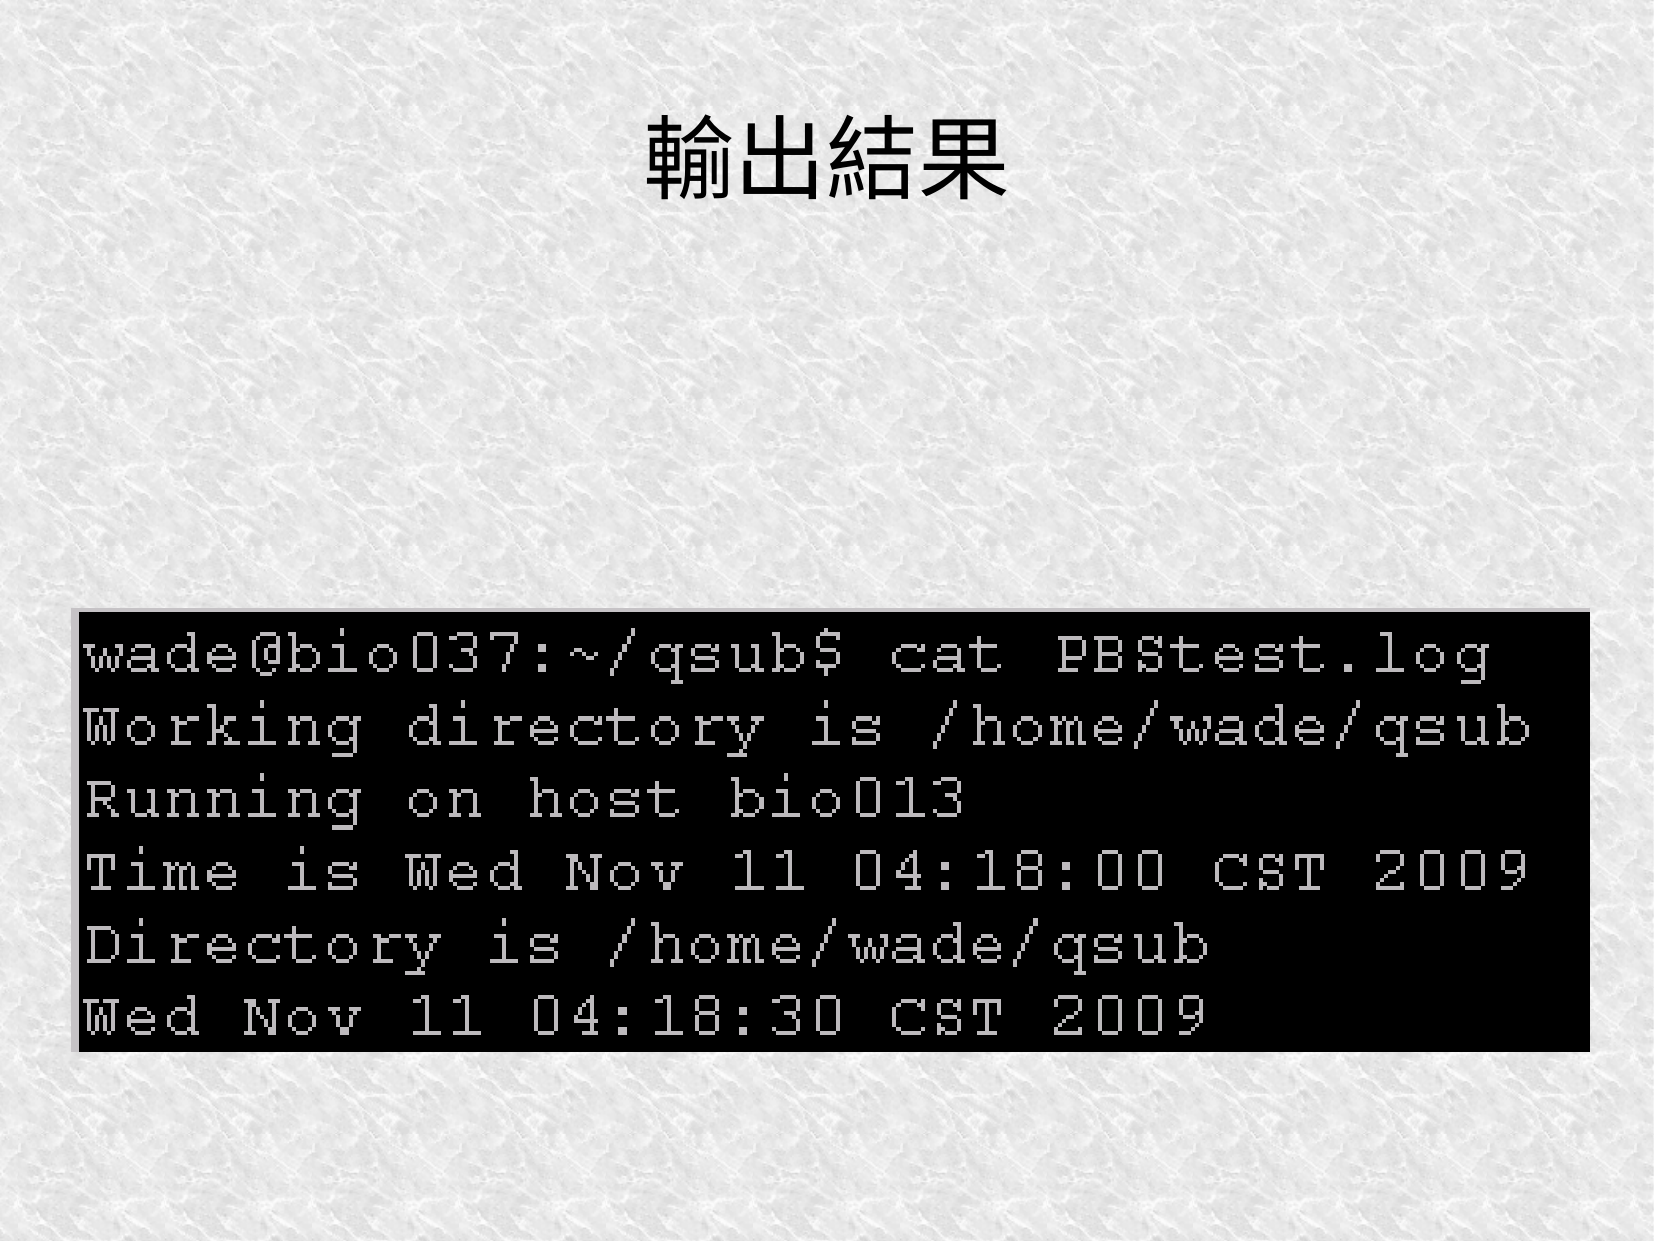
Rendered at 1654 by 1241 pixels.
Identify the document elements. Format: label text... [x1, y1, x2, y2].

picture [0, 0, 1654, 1241]
title 輸出結果 [82, 56, 1571, 250]
